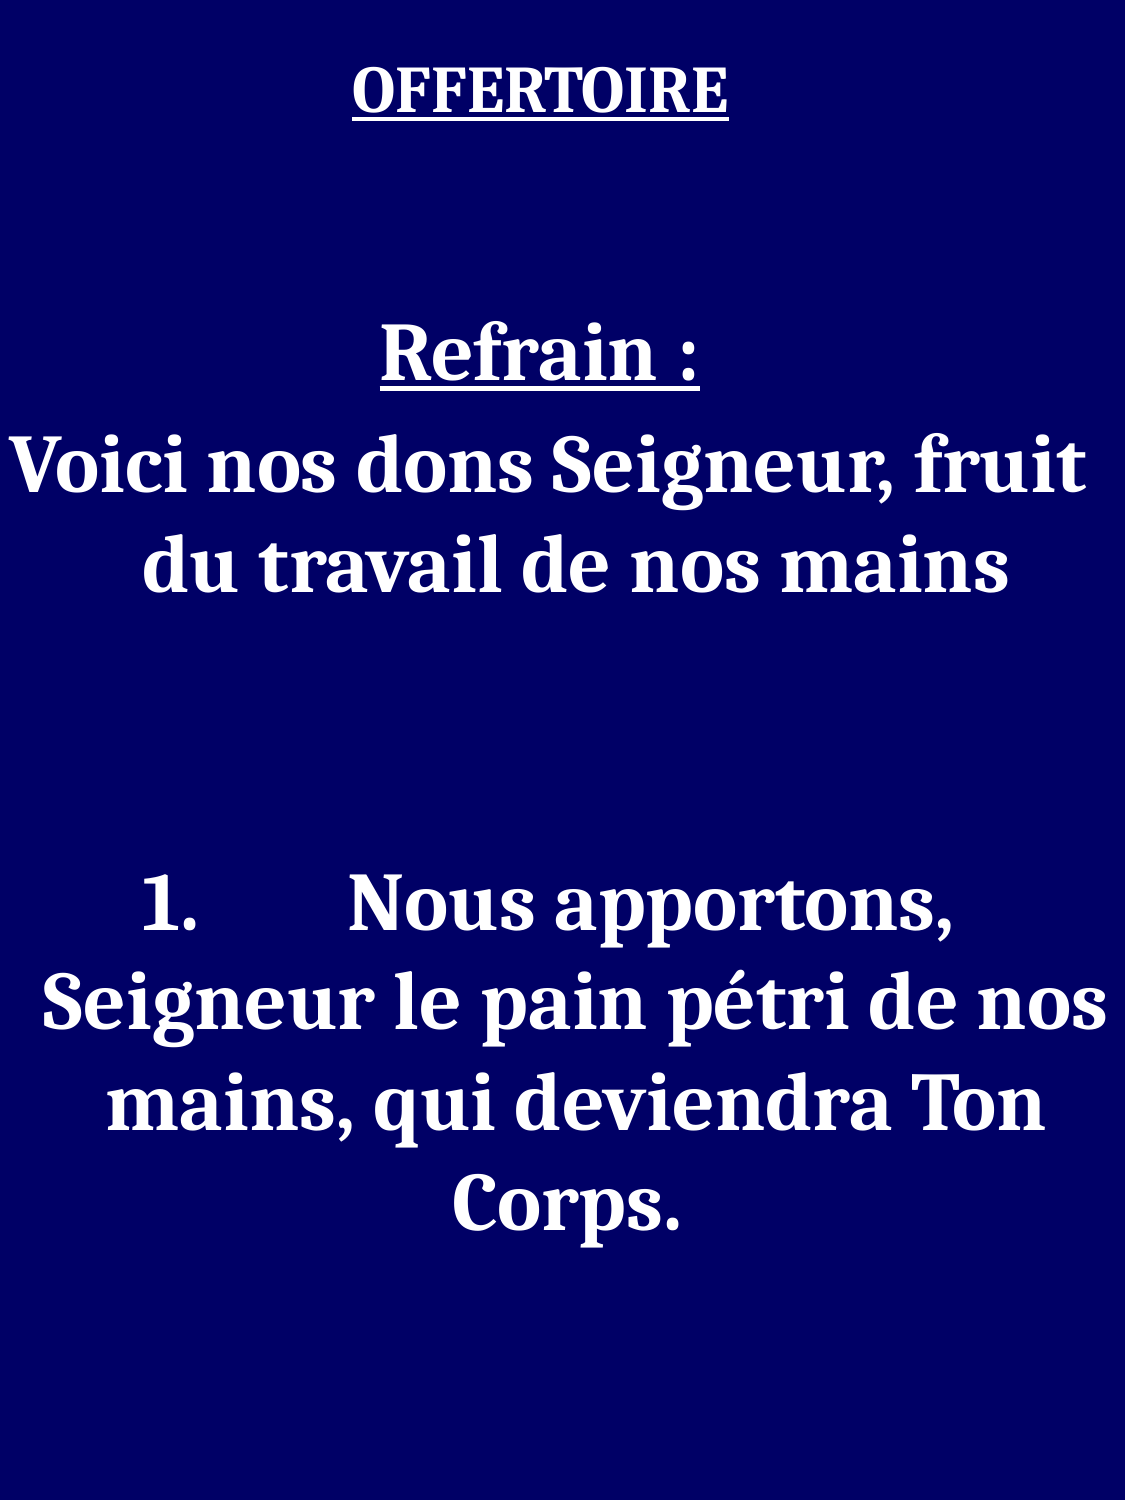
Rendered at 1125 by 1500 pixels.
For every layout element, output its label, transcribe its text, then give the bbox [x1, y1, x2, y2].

text_box OFFERTOIRE Refrain : Voici nos dons Seigneur, fruit du travail de nos mains 1. Nous apportons, Seigneur le pain pétri de nos mains, qui deviendra Ton Corps. [0, 29, 1125, 1471]
